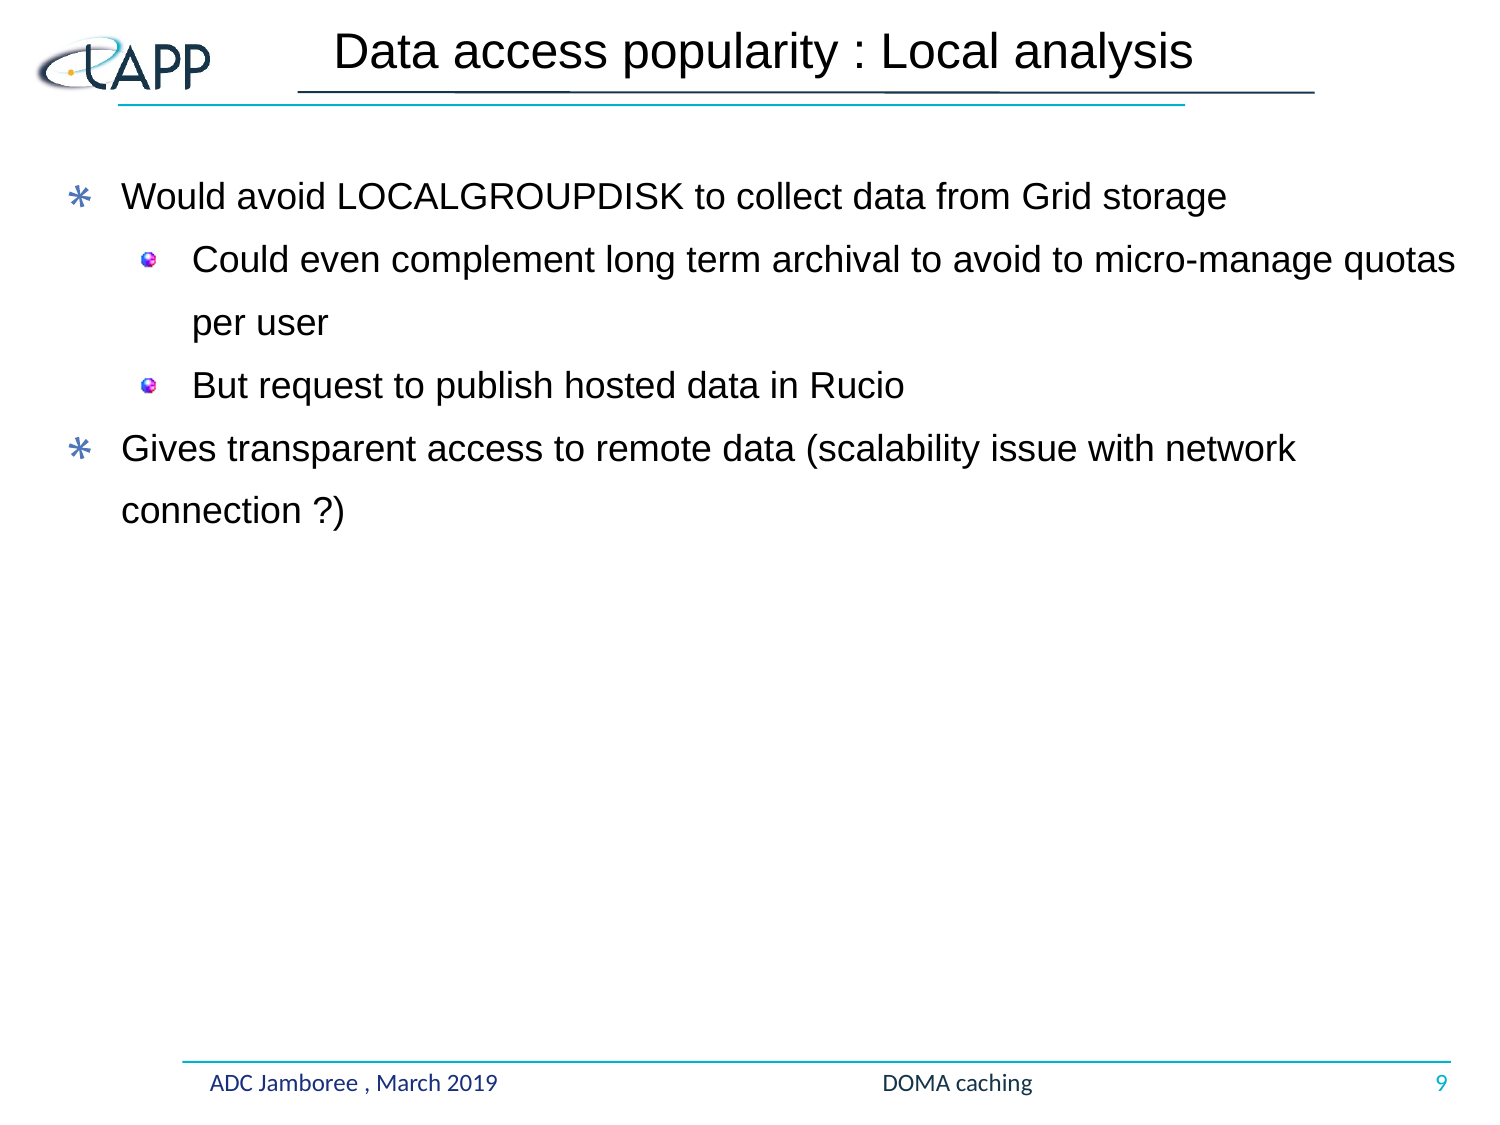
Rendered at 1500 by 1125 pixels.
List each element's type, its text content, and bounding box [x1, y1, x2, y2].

text_box Would avoid LOCALGROUPDISK to collect data from Grid storage Could even complement long term archival to avoid to micro-manage quotas per user But request to publish hosted data in Rucio Gives transparent access to remote data (scalability issue with network connection ?) [35, 146, 1489, 918]
picture [32, 33, 210, 93]
text_box ADC Jamboree , March 2019 [194, 1058, 628, 1111]
text_box DOMA caching [704, 1058, 1211, 1111]
title Data access popularity : Local analysis [318, 11, 1288, 86]
slide_number 1 [1293, 1058, 1463, 1111]
